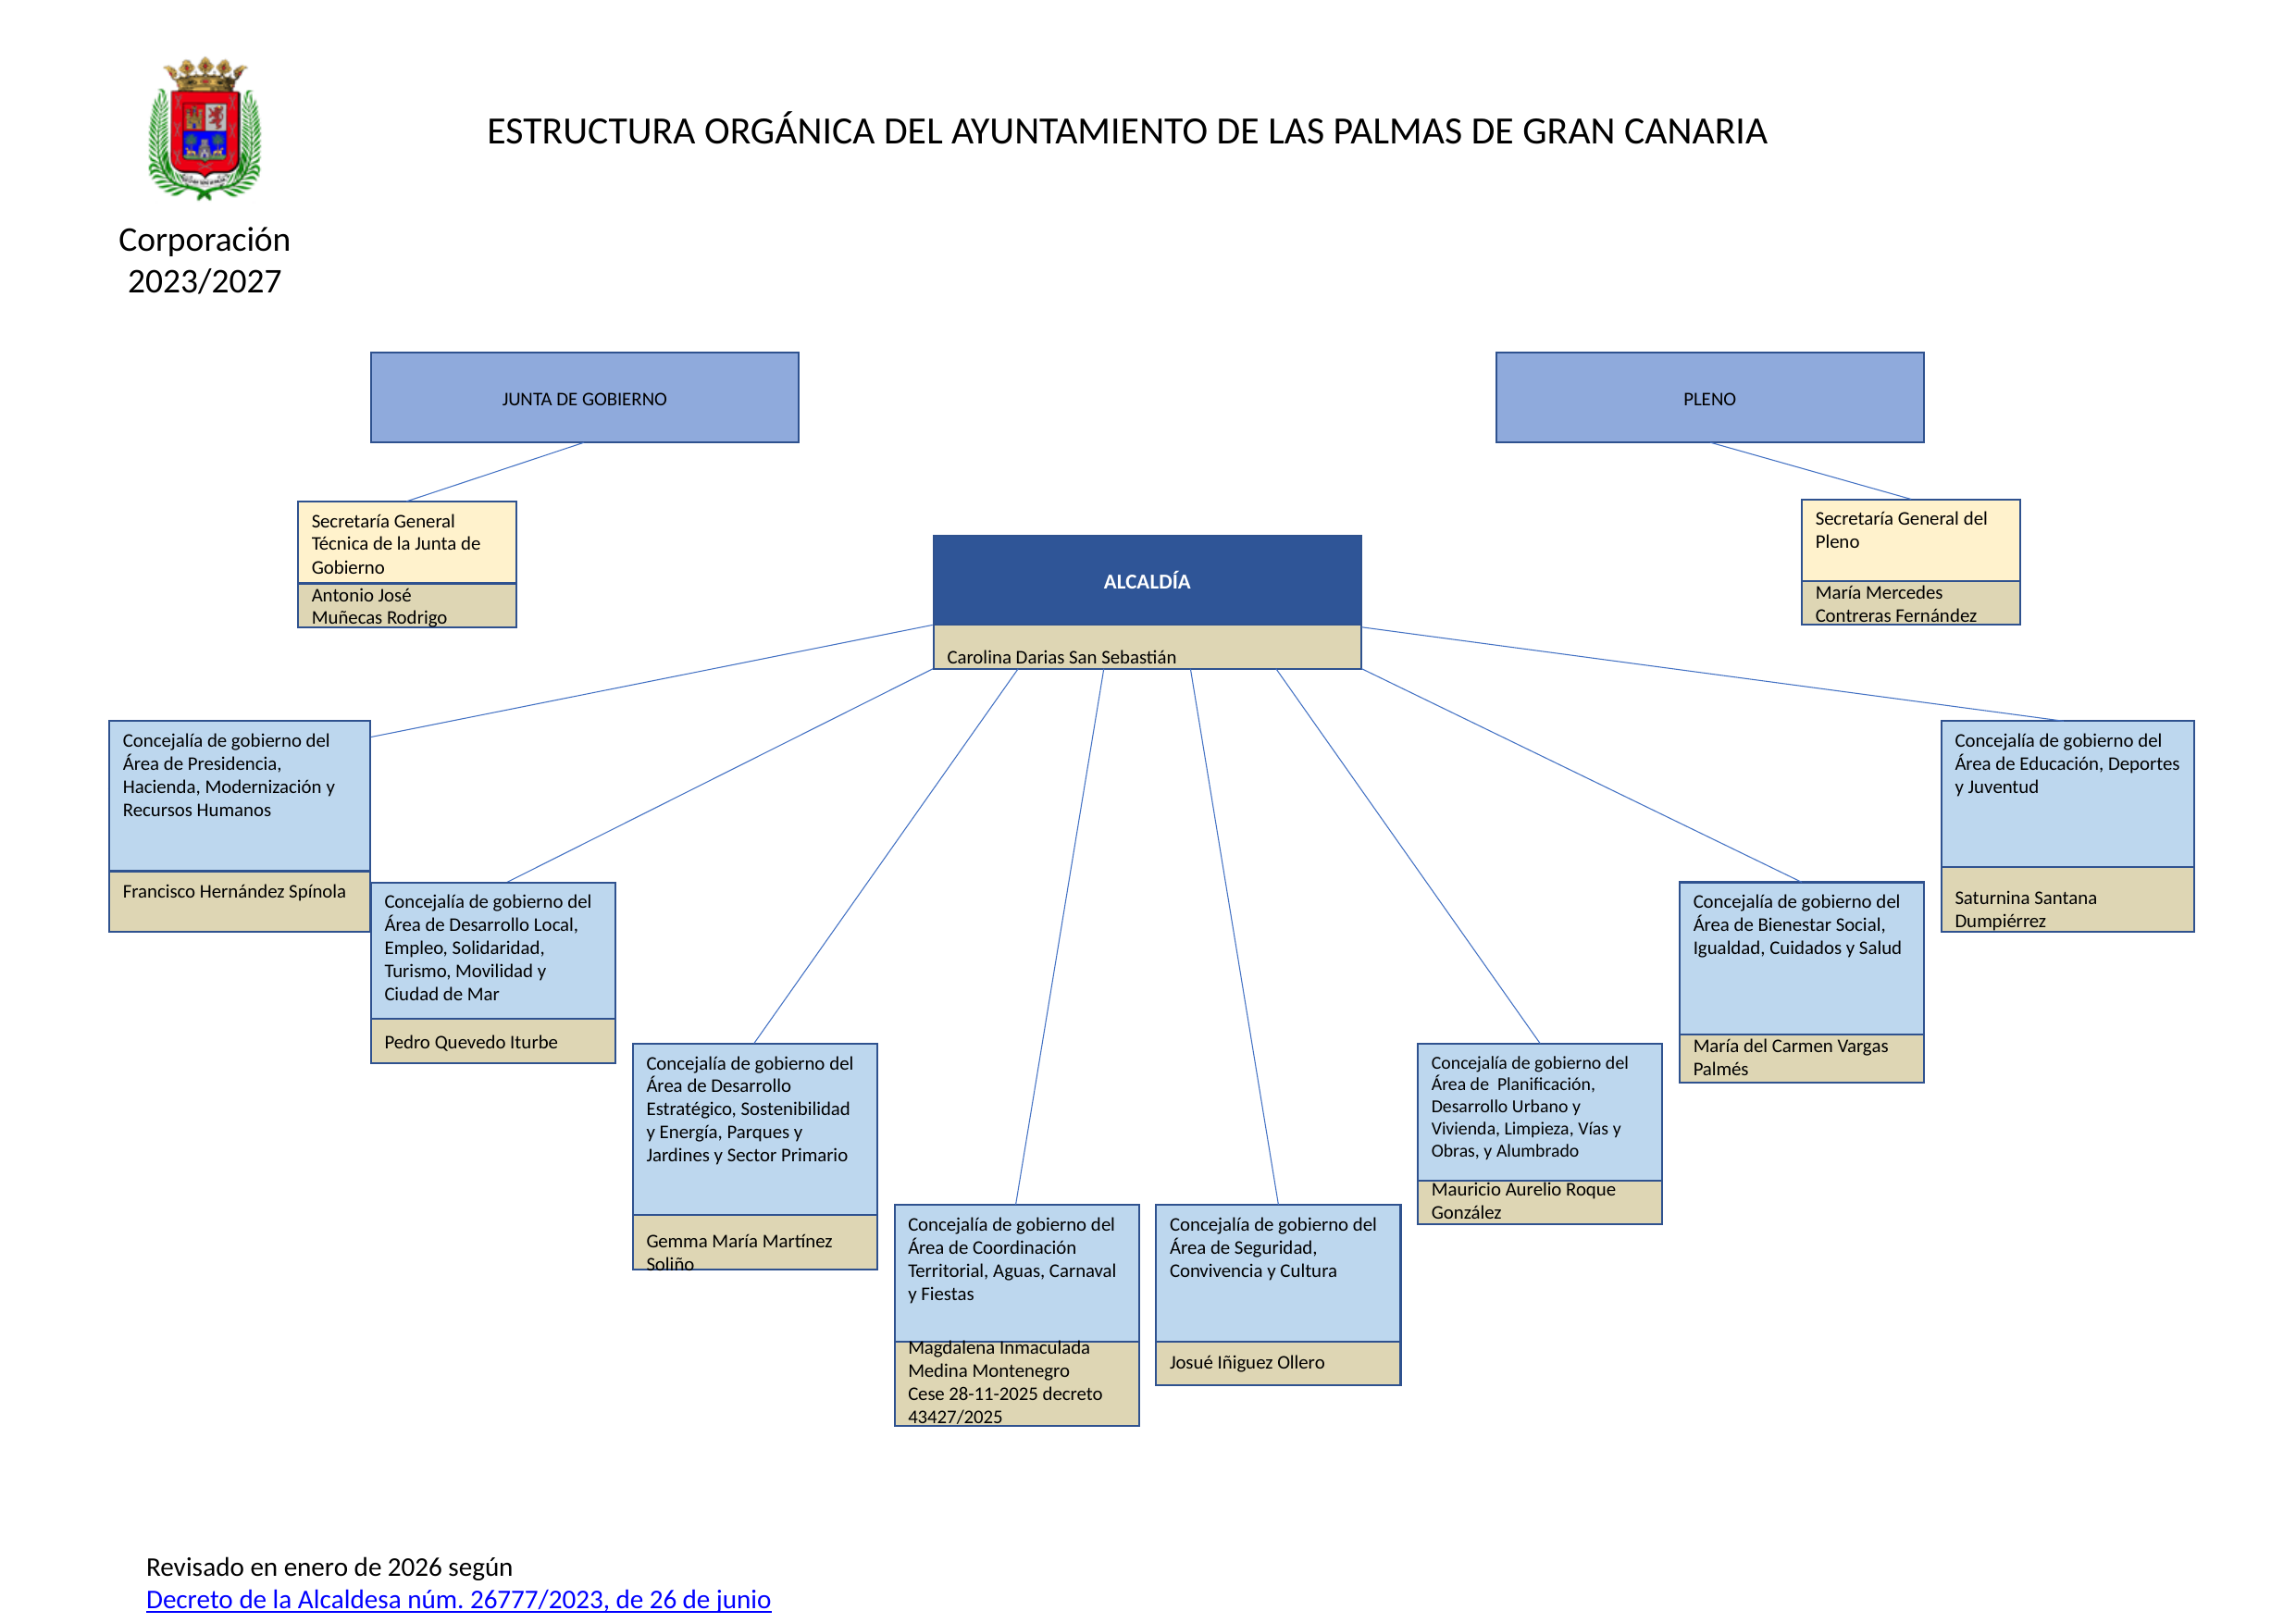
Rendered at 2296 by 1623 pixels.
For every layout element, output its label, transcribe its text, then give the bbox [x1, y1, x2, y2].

text_box Concejalía de gobierno del Área de Planificación, Desarrollo Urbano y Vivienda, Limpieza, Vías y Obras, y Alumbrado [1418, 1044, 1662, 1181]
text_box Concejalía de gobierno del Área de Educación, Deportes y Juventud [1942, 721, 2194, 867]
text_box Antonio José Muñecas Rodrigo [298, 583, 516, 627]
text_box Carolina Darias San Sebastián [934, 625, 1361, 669]
text_box Concejalía de gobierno del Área de Seguridad, Convivencia y Cultura [1156, 1205, 1401, 1342]
text_box ALCALDÍA [934, 536, 1361, 625]
text_box Magdalena Inmaculada Medina Montenegro Cese 28-11-2025 decreto 43427/2025 [895, 1342, 1139, 1426]
text_box Revisado en enero de 2026 según Decreto de la Alcaldesa núm. 26777/2023, de 26 de junio [132, 1542, 1347, 1623]
text_box María Mercedes Contreras Fernández [1802, 581, 2020, 625]
text_box Pedro Quevedo Iturbe [371, 1019, 615, 1063]
text_box Josué Iñiguez Ollero [1156, 1342, 1401, 1385]
text_box Concejalía de gobierno del Área de Desarrollo Local, Empleo, Solidaridad, Turismo, Movilidad y Ciudad de Mar [371, 883, 615, 1019]
text_box Secretaría General Técnica de la Junta de Gobierno [298, 502, 516, 583]
text_box Concejalía de gobierno del Área de Coordinación Territorial, Aguas, Carnaval y Fiestas [895, 1205, 1139, 1342]
text_box PLENO [1496, 353, 1924, 442]
text_box Concejalía de gobierno del Área de Presidencia, Hacienda, Modernización y Recursos Humanos [109, 721, 370, 871]
text_box Saturnina Santana Dumpiérrez [1942, 867, 2194, 932]
text_box Gemma María Martínez Soliño [633, 1215, 877, 1270]
text_box Corporación 2023/2027 [82, 209, 328, 308]
text_box Secretaría General del Pleno [1802, 500, 2020, 581]
text_box JUNTA DE GOBIERNO [371, 353, 799, 442]
text_box ESTRUCTURA ORGÁNICA DEL AYUNTAMIENTO DE LAS PALMAS DE GRAN CANARIA [473, 98, 1822, 159]
text_box Mauricio Aurelio Roque González [1418, 1181, 1662, 1224]
picture [146, 53, 263, 204]
text_box Francisco Hernández Spínola [109, 872, 370, 932]
text_box Concejalía de gobierno del Área de Bienestar Social, Igualdad, Cuidados y Salud [1680, 883, 1924, 1035]
text_box Concejalía de gobierno del Área de Desarrollo Estratégico, Sostenibilidad y Energía, Parques y Jardines y Sector Primario [633, 1044, 877, 1215]
text_box María del Carmen Vargas Palmés [1680, 1035, 1924, 1083]
